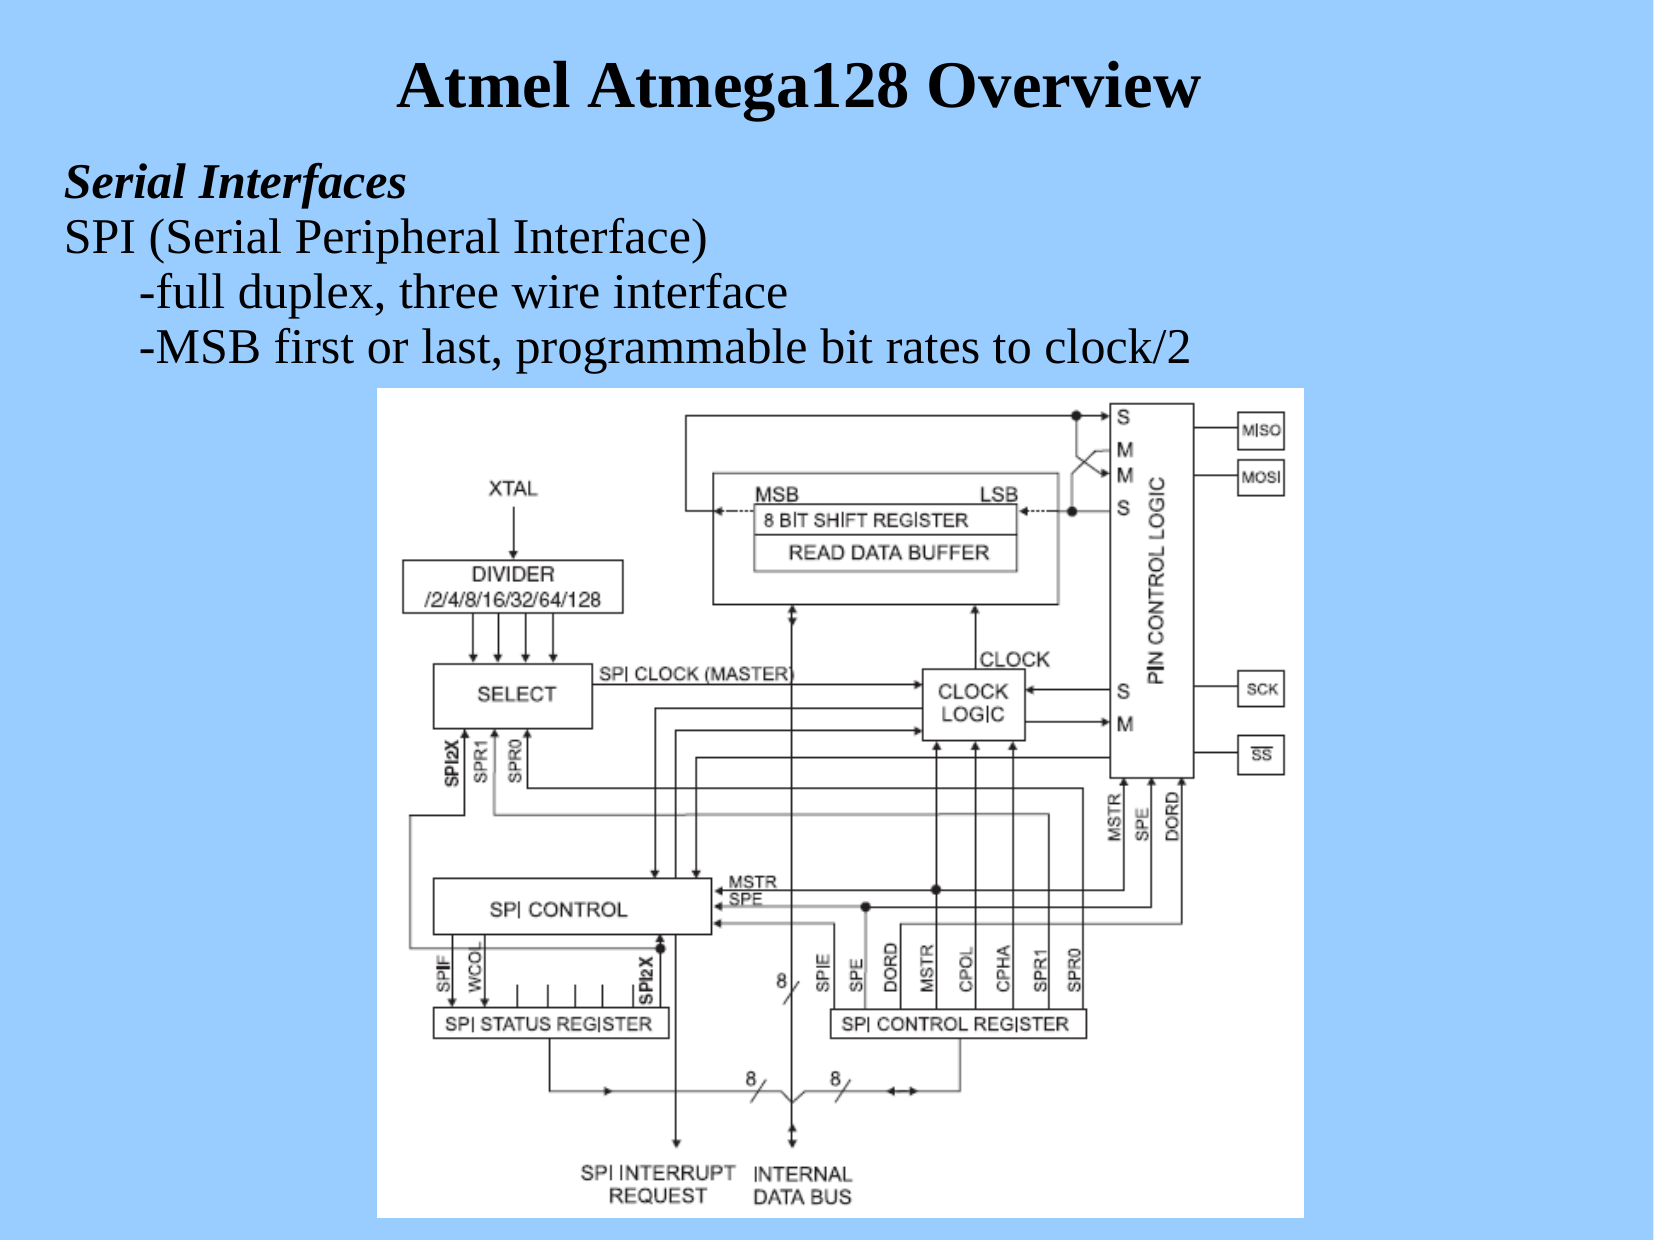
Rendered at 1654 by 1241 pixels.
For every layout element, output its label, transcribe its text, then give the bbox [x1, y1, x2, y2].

text_box Serial Interfaces SPI (Serial Peripheral Interface) -full duplex, three wire interface -MSB first or last, programmable bit rates to clock/2 [64, 153, 1606, 1241]
picture [377, 388, 1304, 1218]
text_box Atmel Atmega128 Overview [318, 48, 1281, 123]
